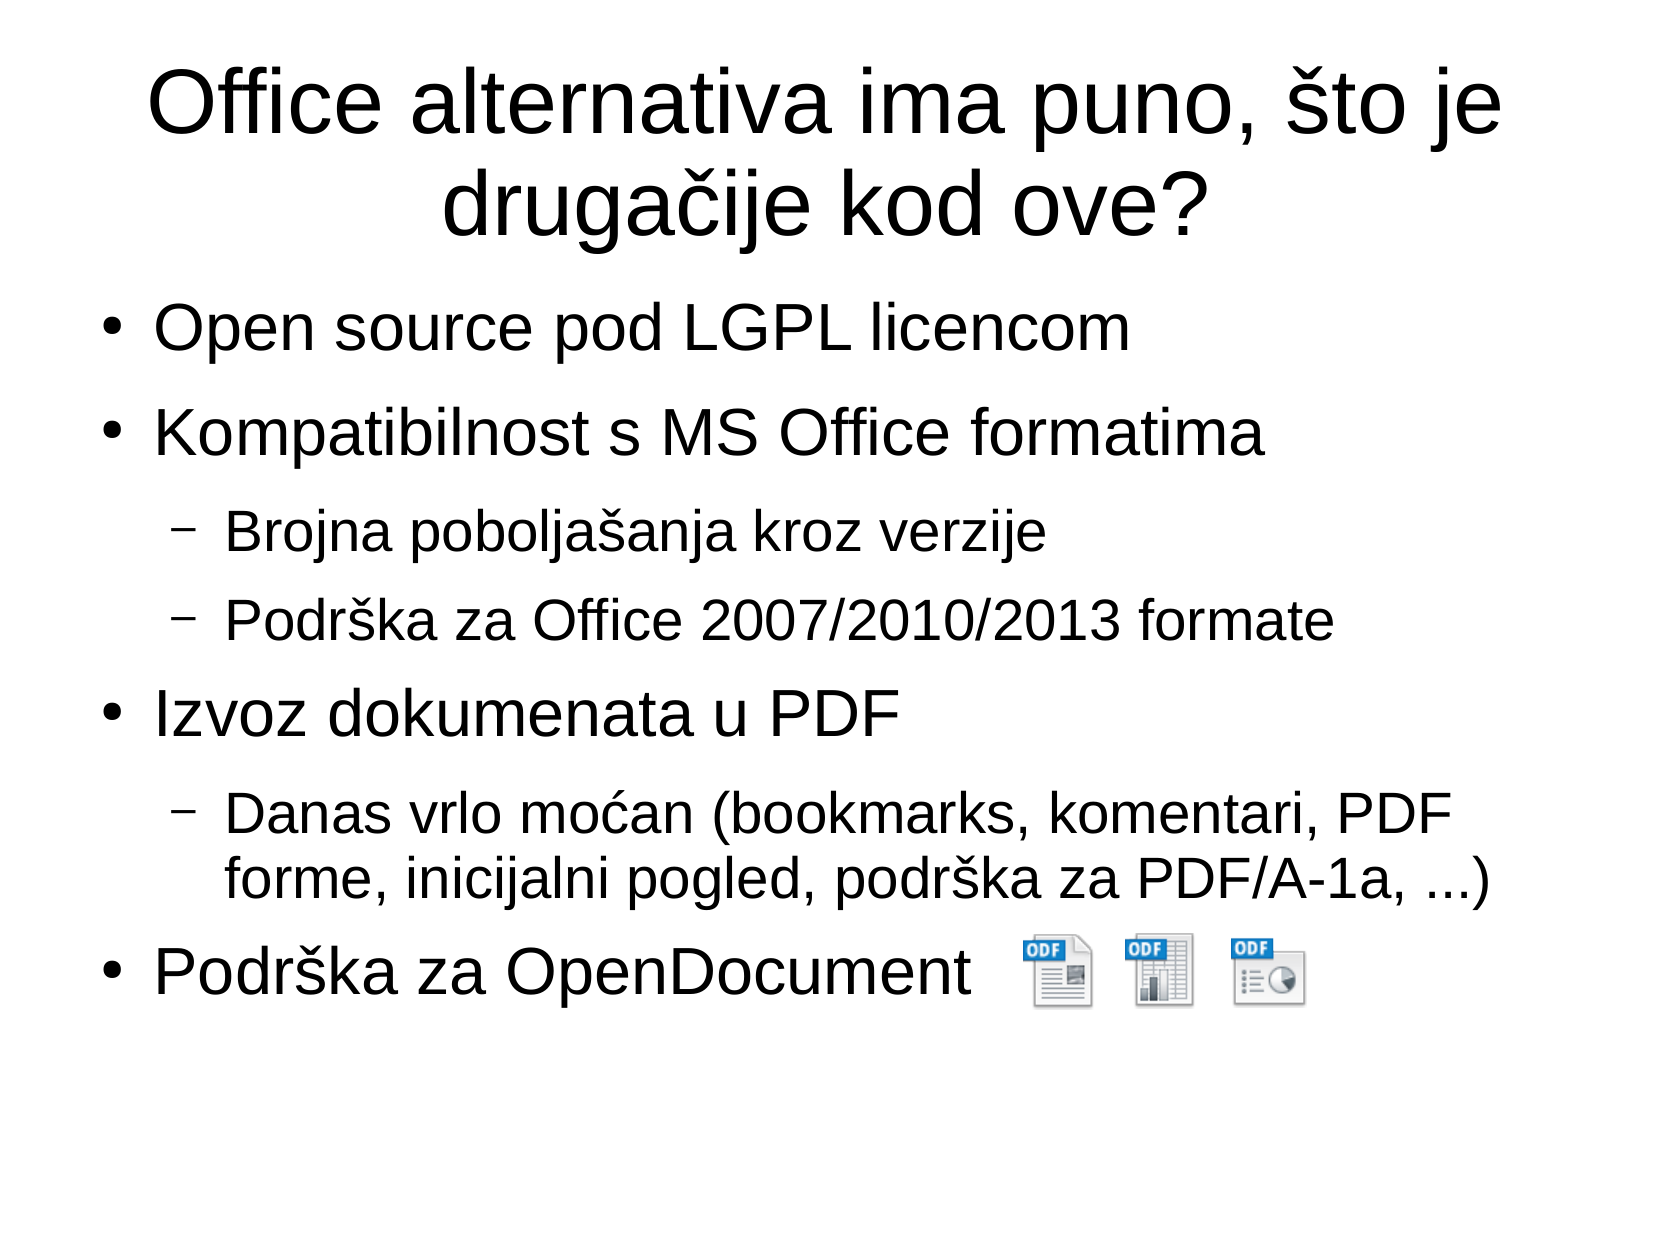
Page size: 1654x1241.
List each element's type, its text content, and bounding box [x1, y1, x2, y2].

picture [1125, 933, 1200, 1009]
picture [1231, 932, 1307, 1008]
title Office alternativa ima puno, što je drugačije kod ove? [82, 49, 1571, 257]
list Open source pod LGPL licencom Kompatibilnost s MS Office formatima Brojna poboljašanja kroz verzije Podrška za Office 2007/2010/2013 formate Izvoz dokumenata u PDF Danas vrlo moćan (bookmarks, komentari, PDF forme, inicijalni pogled, podrška za PDF/A-1a, ...) Podrška za OpenDocument [82, 290, 1571, 1075]
picture [1023, 934, 1099, 1010]
